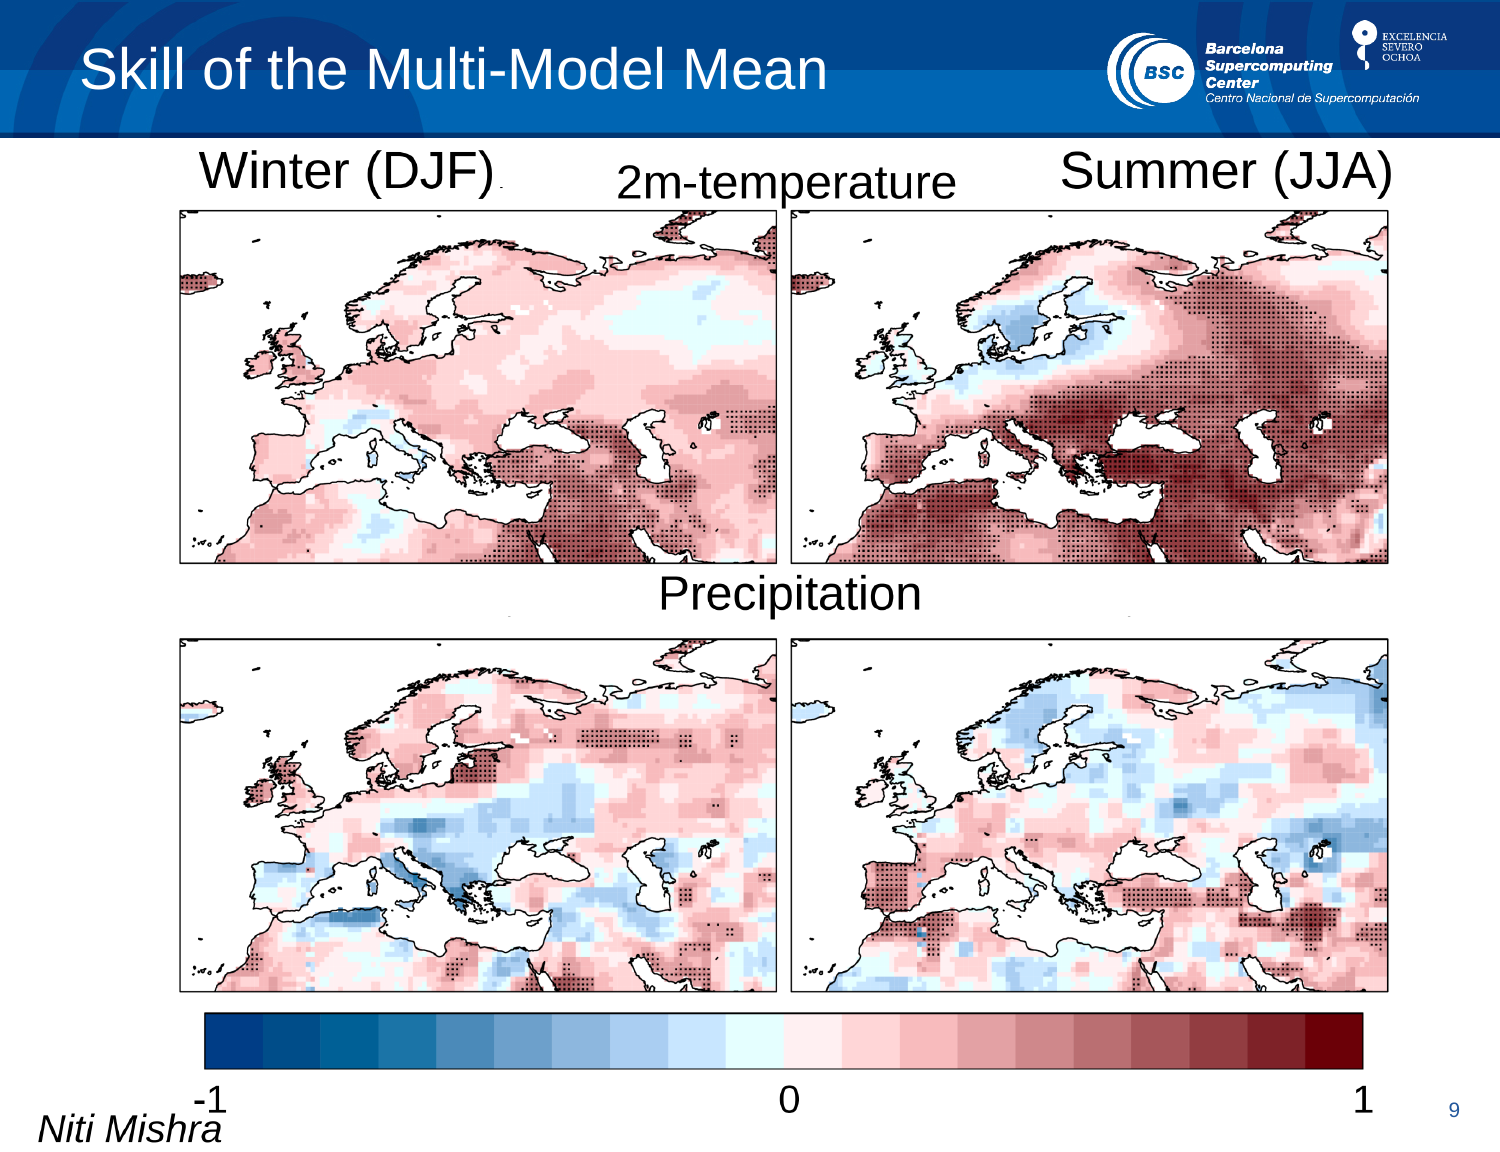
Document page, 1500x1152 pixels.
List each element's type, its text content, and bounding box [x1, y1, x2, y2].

picture [29, 141, 1424, 1150]
title Skill of the Multi-Model Mean [65, 23, 1081, 139]
picture [0, 0, 1500, 138]
